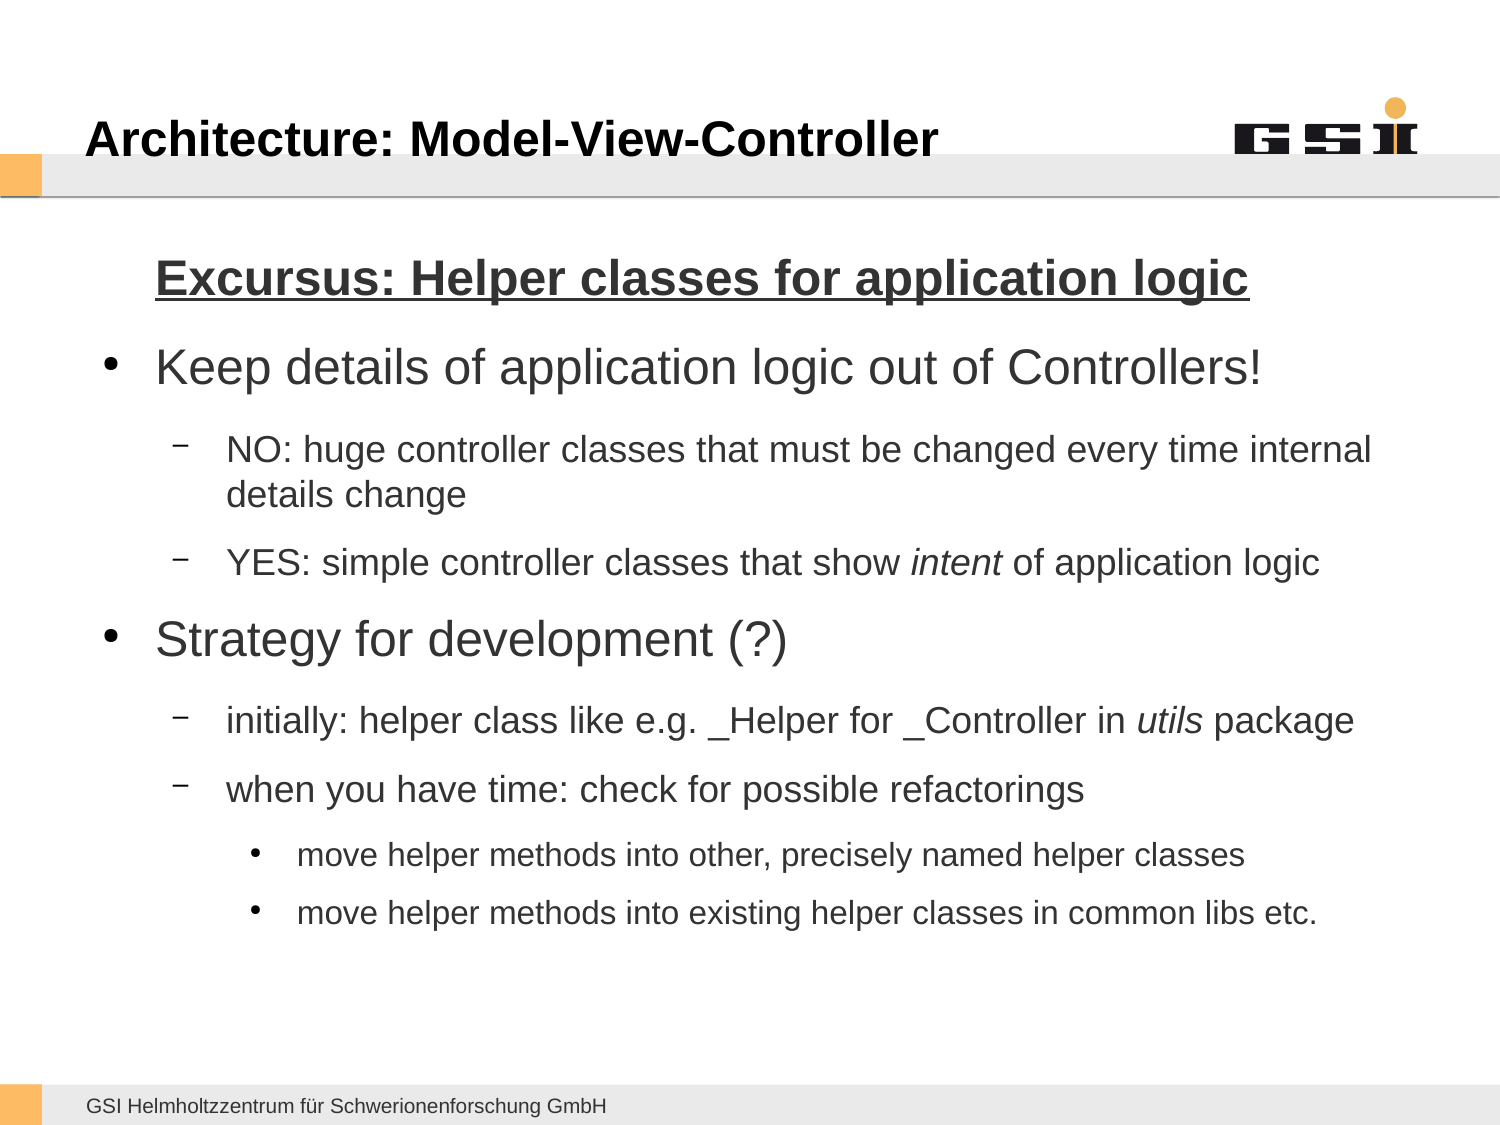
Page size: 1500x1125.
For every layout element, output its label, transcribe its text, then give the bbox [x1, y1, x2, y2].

picture [1233, 95, 1419, 154]
title Architecture: Model-View-Controller [69, 44, 986, 174]
list Excursus: Helper classes for application logic Keep details of application logic out of Controllers! NO: huge controller classes that must be changed every time internal details change YES: simple controller classes that show intent of application logic Strategy for development (?) initially: helper class like e.g. _Helper for _Controller in utils package when you have time: check for possible refactorings move helper methods into other, precisely named helper classes move helper methods into existing helper classes in common libs etc. [69, 237, 1426, 1043]
